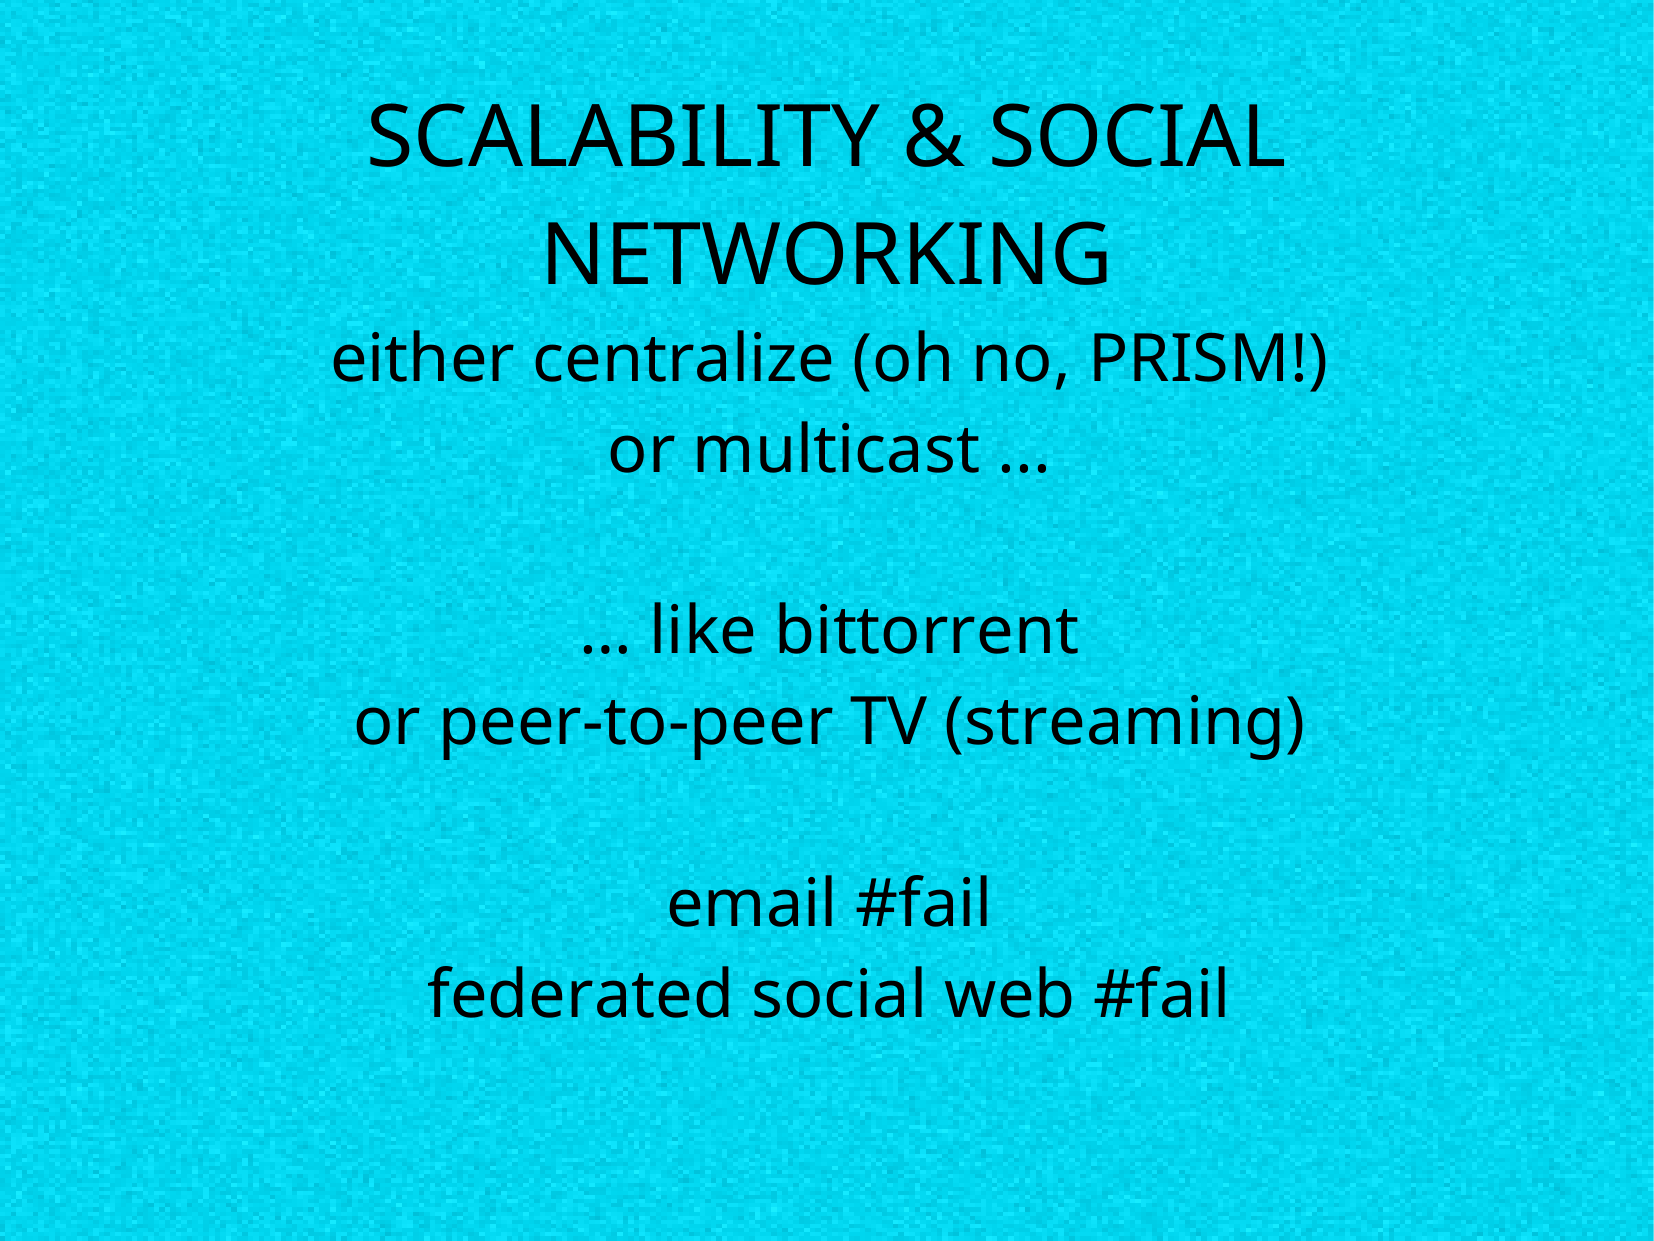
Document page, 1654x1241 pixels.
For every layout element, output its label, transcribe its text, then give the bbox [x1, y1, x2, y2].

picture [0, 0, 1654, 1241]
title SCALABILITY & SOCIAL NETWORKING [82, 88, 1571, 296]
subtitle either centralize (oh no, PRISM!) or multicast ... … like bittorrent or peer-to-peer TV (streaming) email #fail federated social web #fail [118, 313, 1542, 1034]
